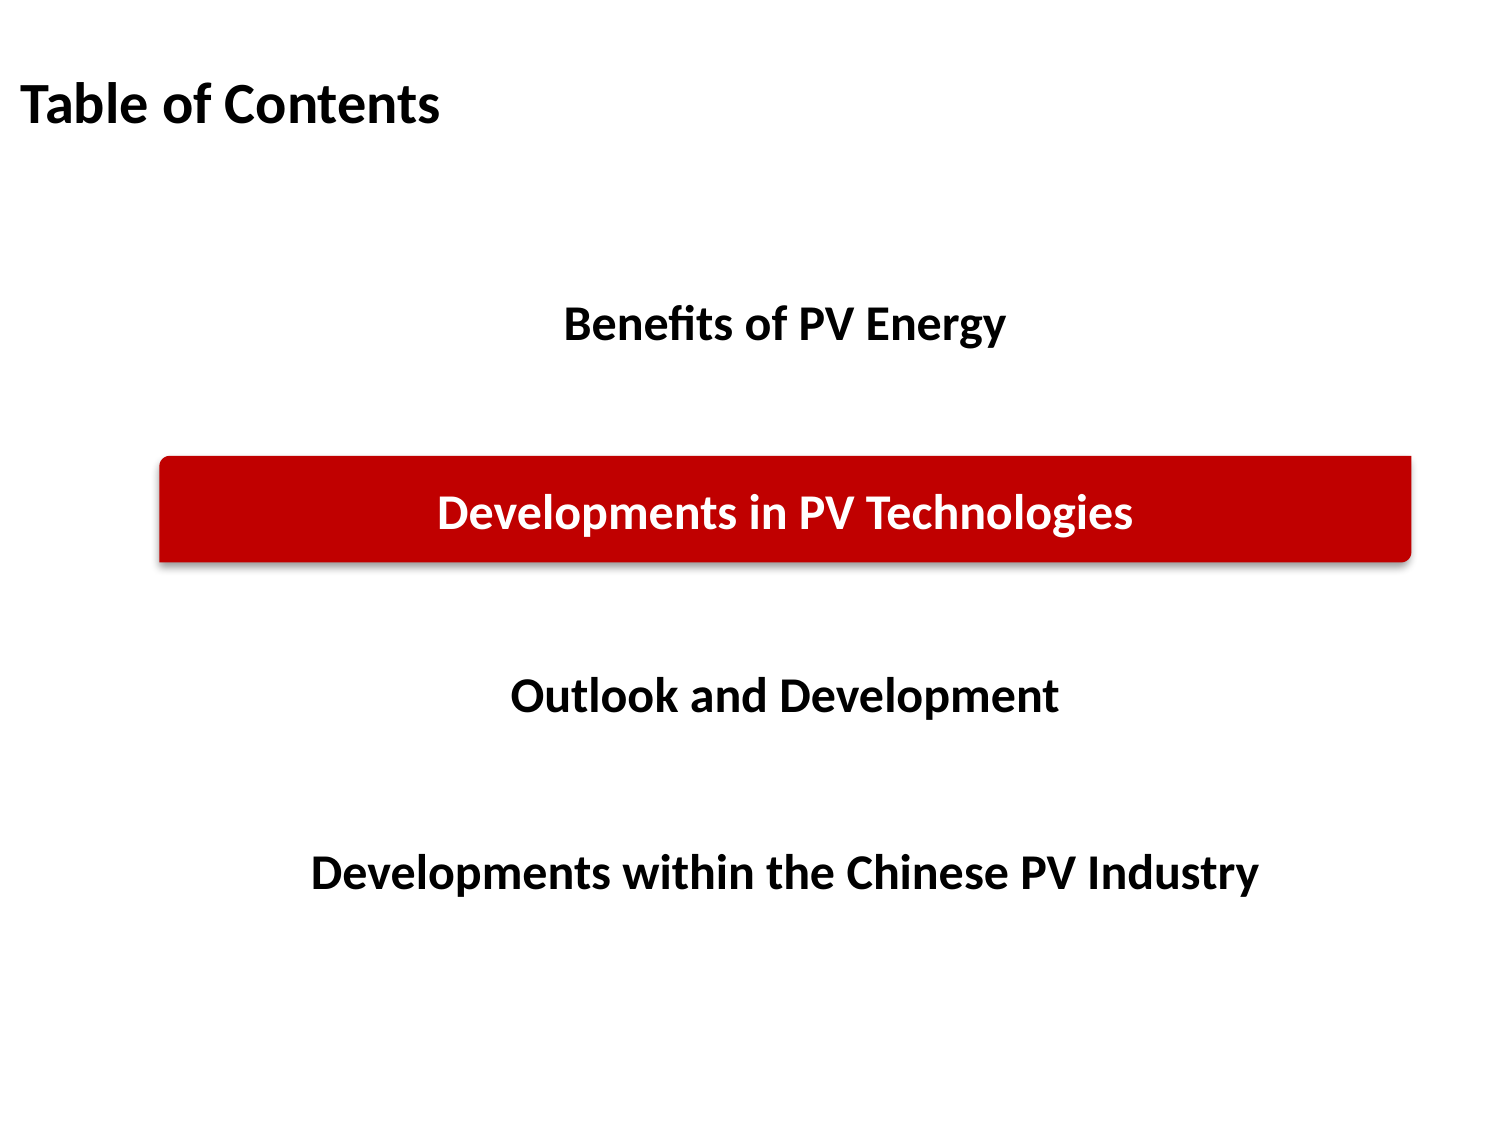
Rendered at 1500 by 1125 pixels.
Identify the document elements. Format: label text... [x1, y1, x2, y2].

text_box Benefits of PV Energy [159, 267, 1412, 374]
text_box Outlook and Development [159, 644, 1412, 740]
text_box Developments within the Chinese PV Industry [159, 822, 1412, 917]
title Table of Contents [5, 54, 1047, 147]
text_box Developments in PV Technologies [159, 455, 1412, 563]
